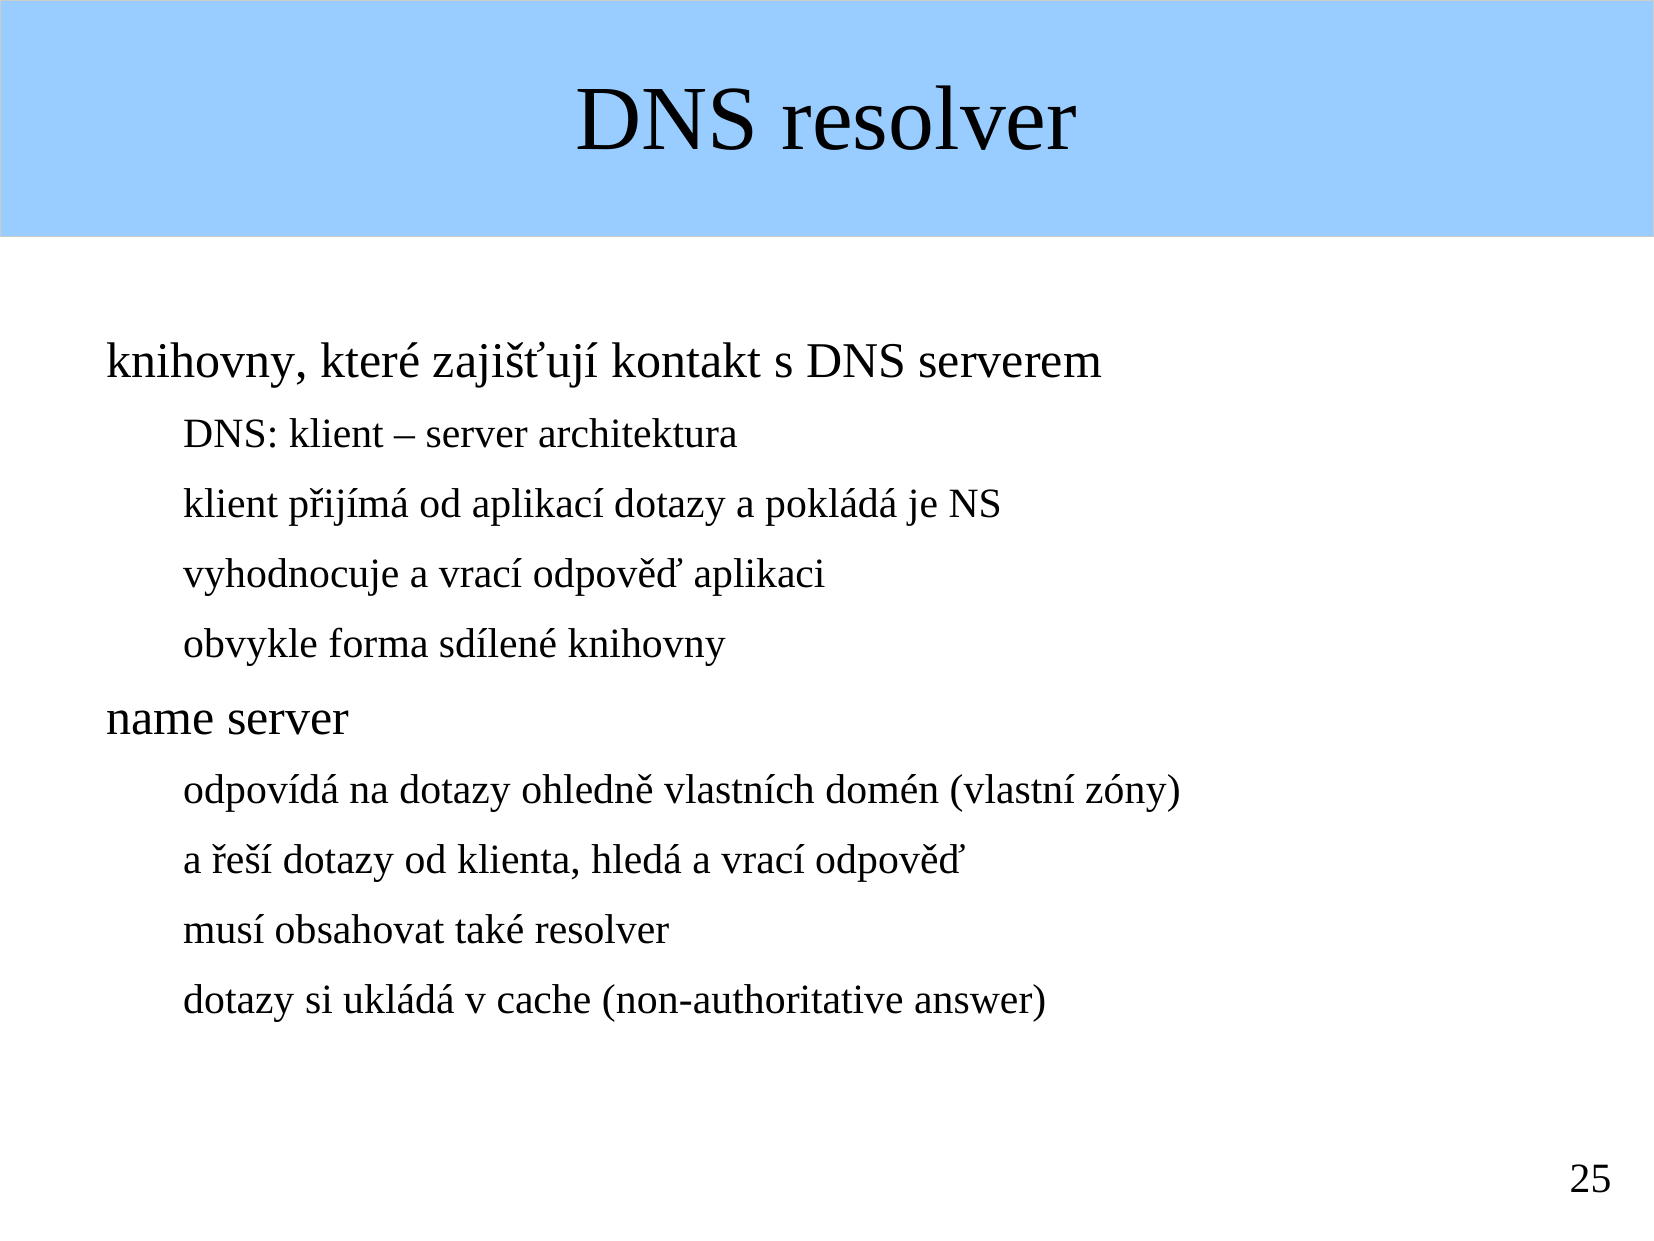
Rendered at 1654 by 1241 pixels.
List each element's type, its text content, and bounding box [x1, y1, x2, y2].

title DNS resolver [0, 0, 1654, 237]
list knihovny, které zajišťují kontakt s DNS serverem DNS: klient – server architektura klient přijímá od aplikací dotazy a pokládá je NS vyhodnocuje a vrací odpověď aplikaci obvykle forma sdílené knihovny name server odpovídá na dotazy ohledně vlastních domén (vlastní zóny) a řeší dotazy od klienta, hledá a vrací odpověď musí obsahovat také resolver dotazy si ukládá v cache (non-authoritative answer) [88, 332, 1565, 1073]
